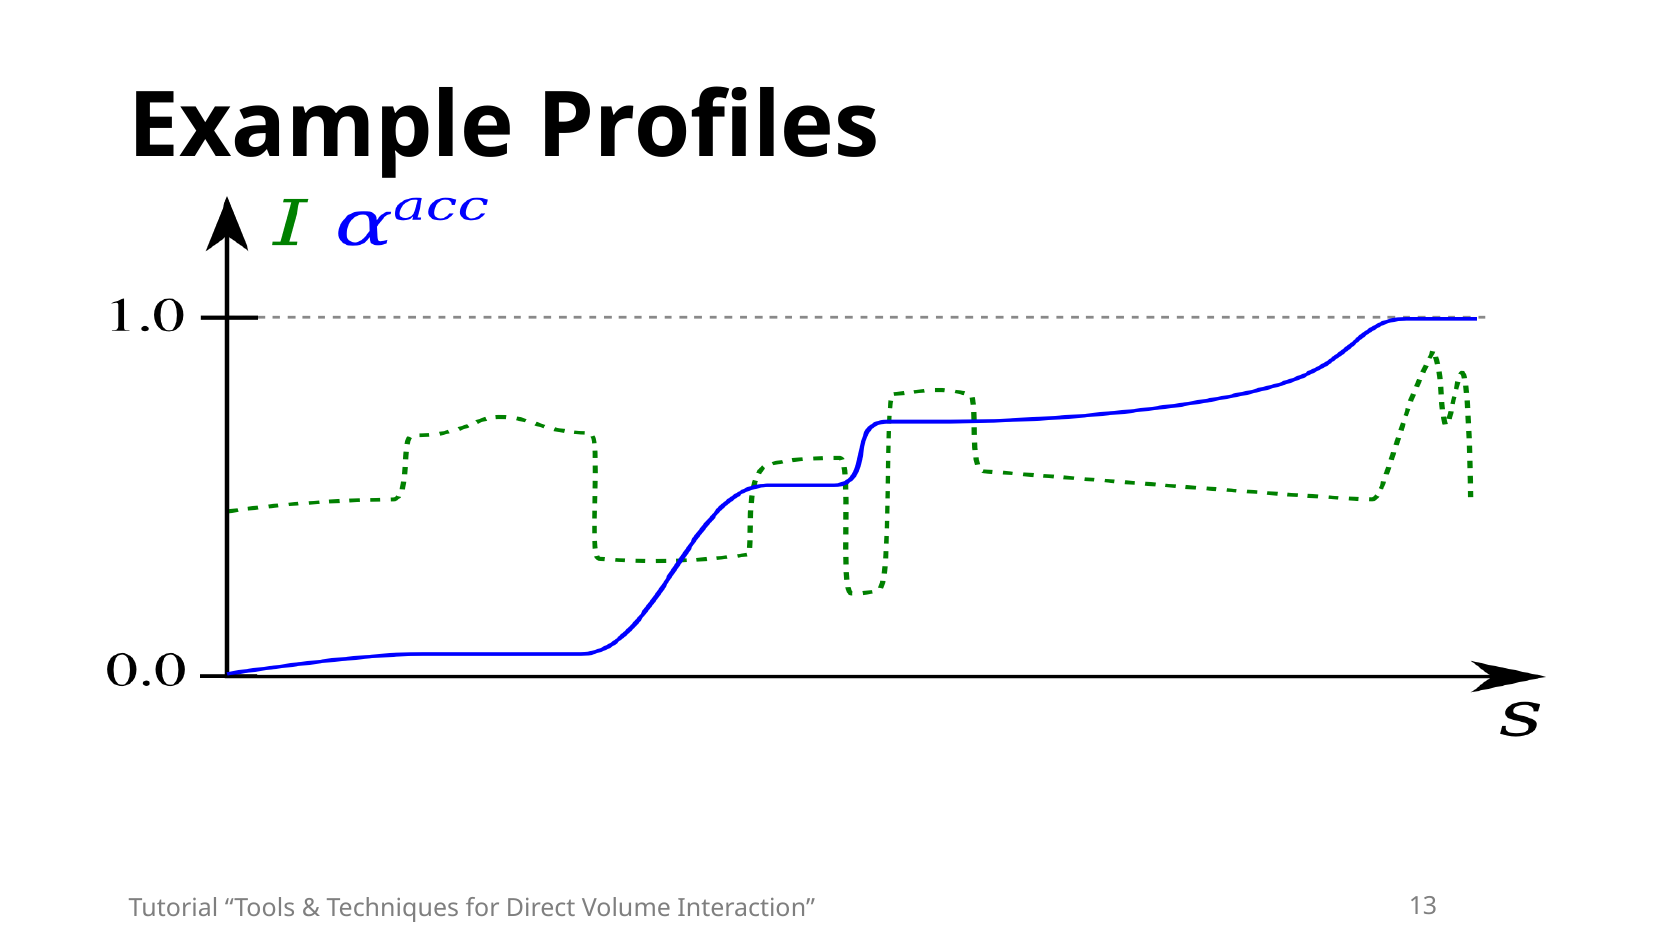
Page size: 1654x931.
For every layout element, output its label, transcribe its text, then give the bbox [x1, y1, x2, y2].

picture [100, 183, 1553, 747]
title Example Profiles [113, 50, 1540, 183]
